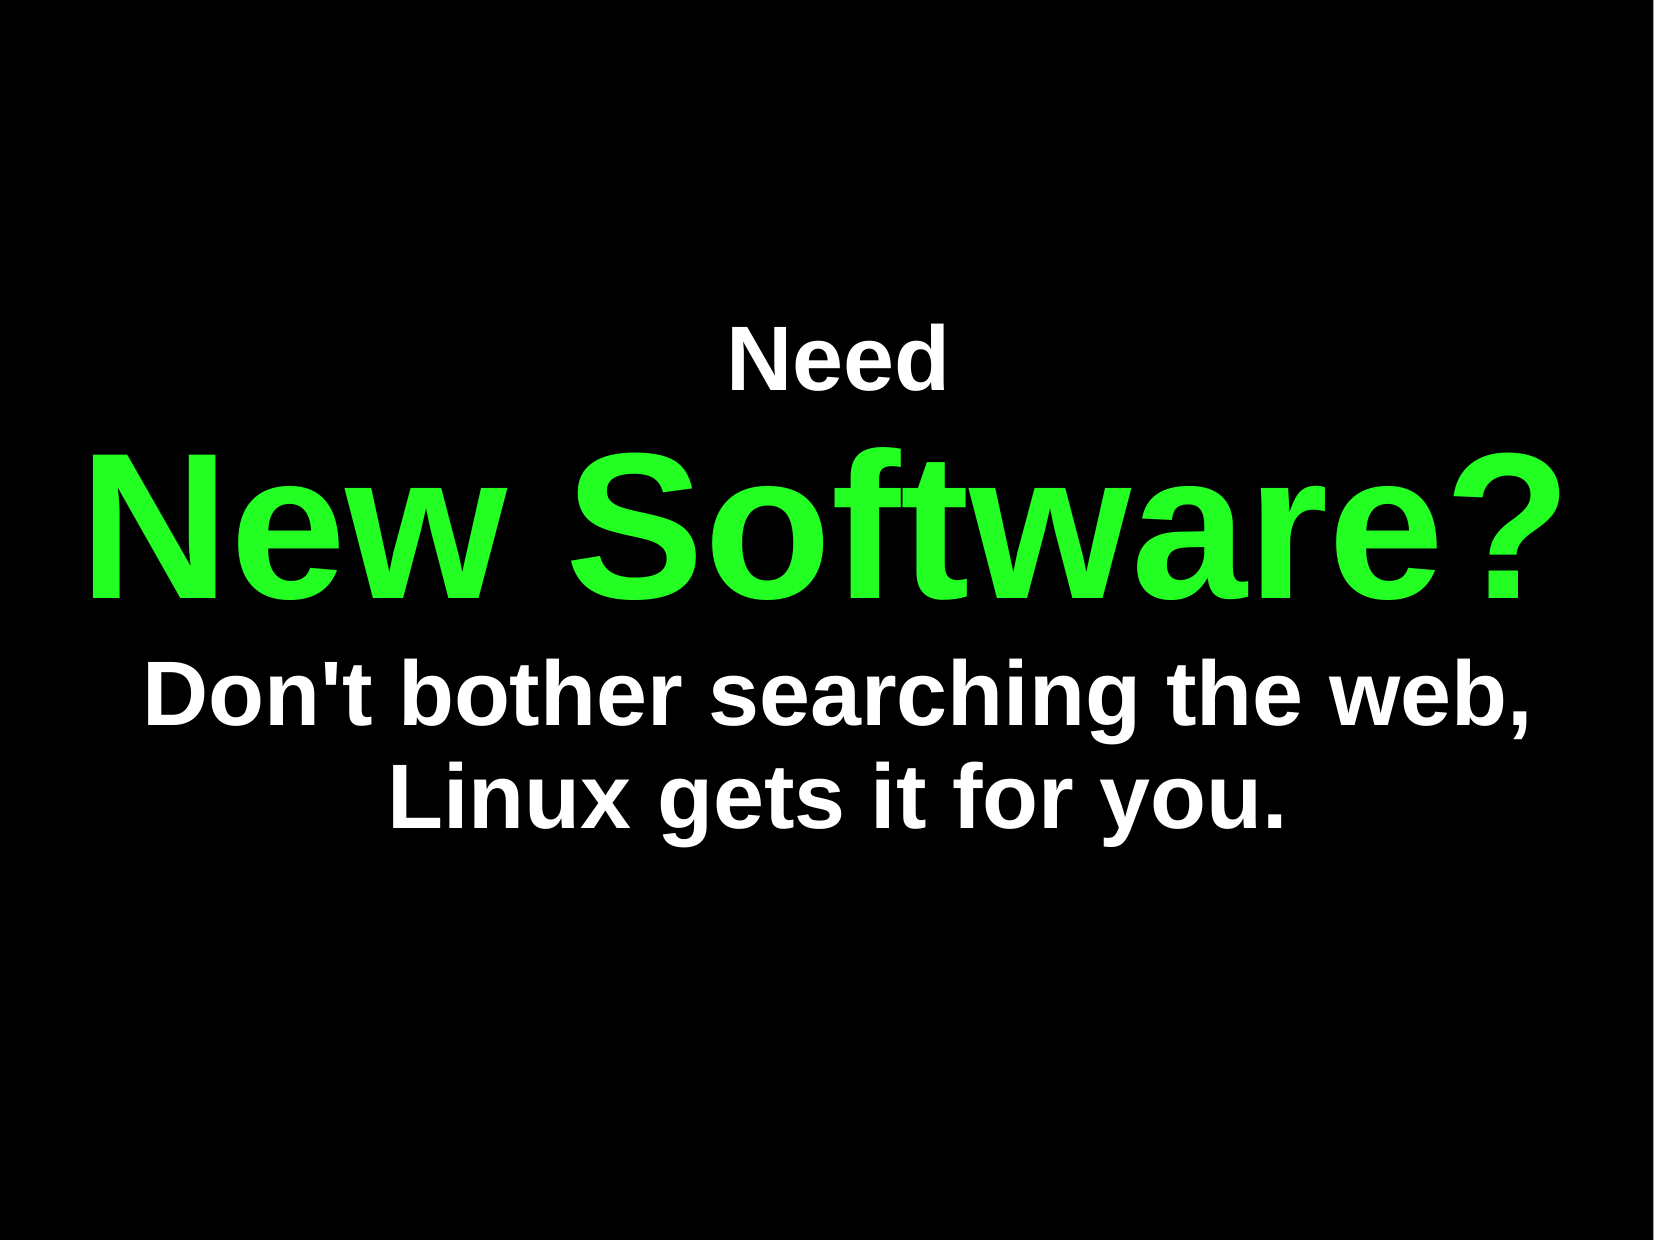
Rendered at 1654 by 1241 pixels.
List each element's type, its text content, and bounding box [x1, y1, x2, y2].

text_box Need New Software? Don't bother searching the web, Linux gets it for you. [64, 300, 1613, 1045]
